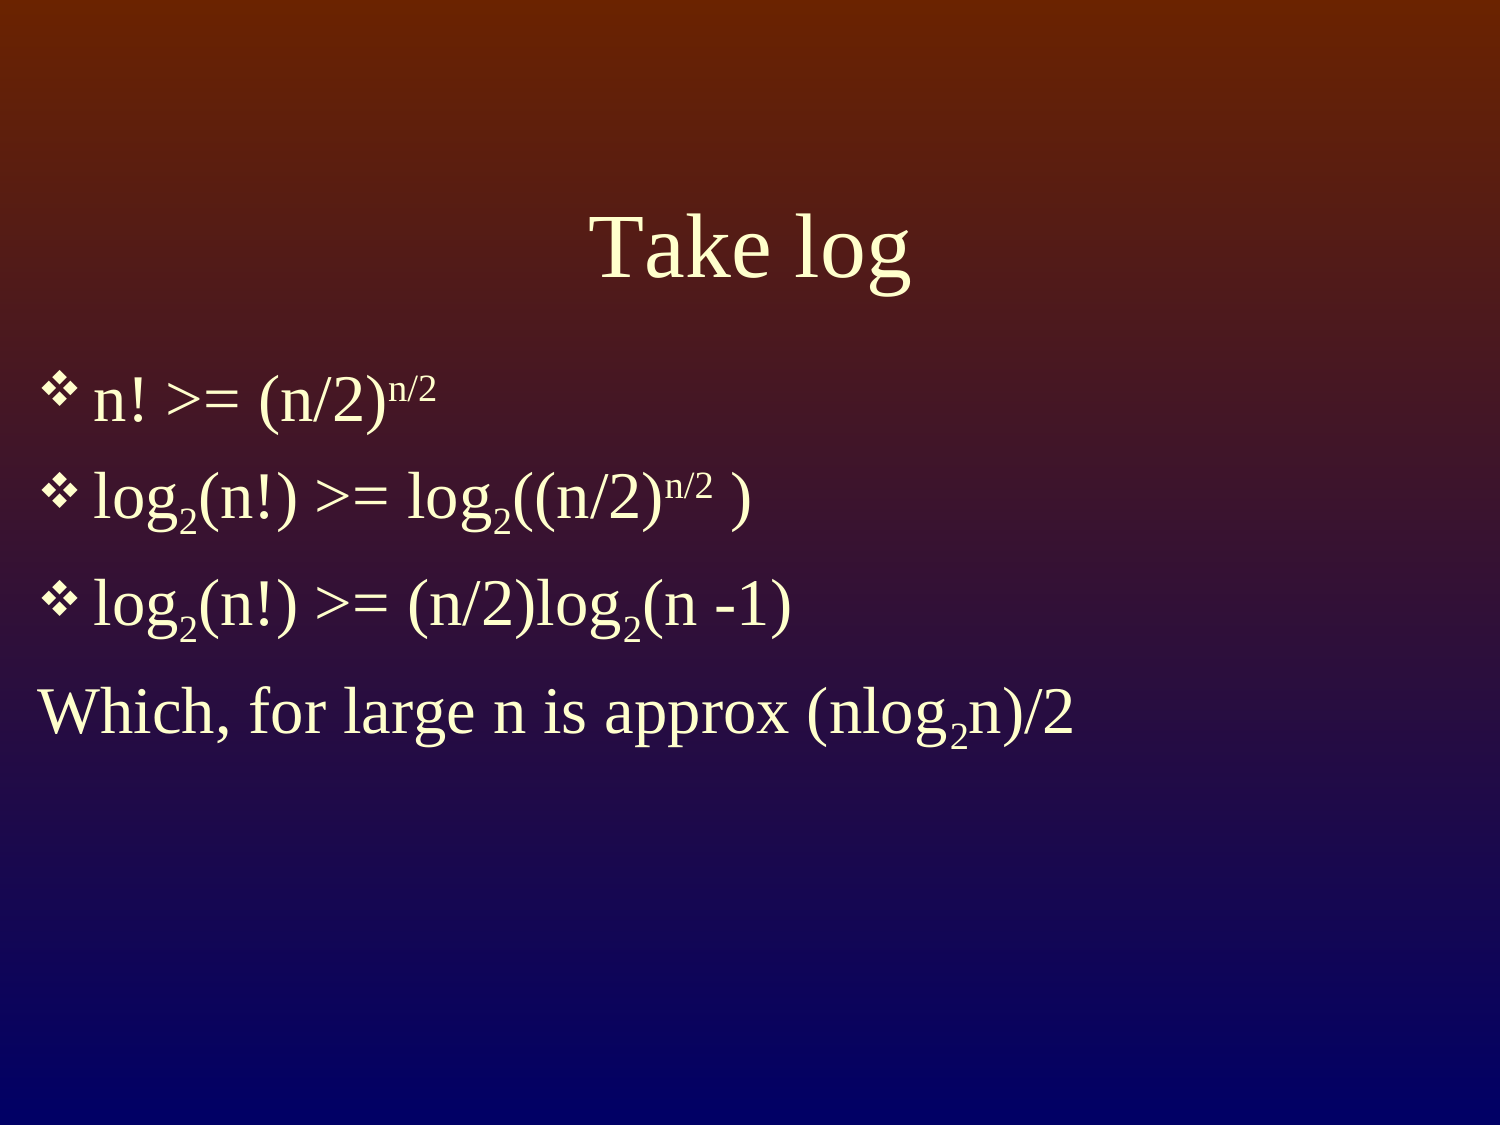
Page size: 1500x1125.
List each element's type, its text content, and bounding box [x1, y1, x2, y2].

list n! >= (n/2)n/2 log2(n!) >= log2((n/2)n/2 ) log2(n!) >= (n/2)log2(n -1) Which, for large n is approx (nlog2n)/2 [22, 347, 1482, 1026]
title Take log [22, 145, 1480, 336]
